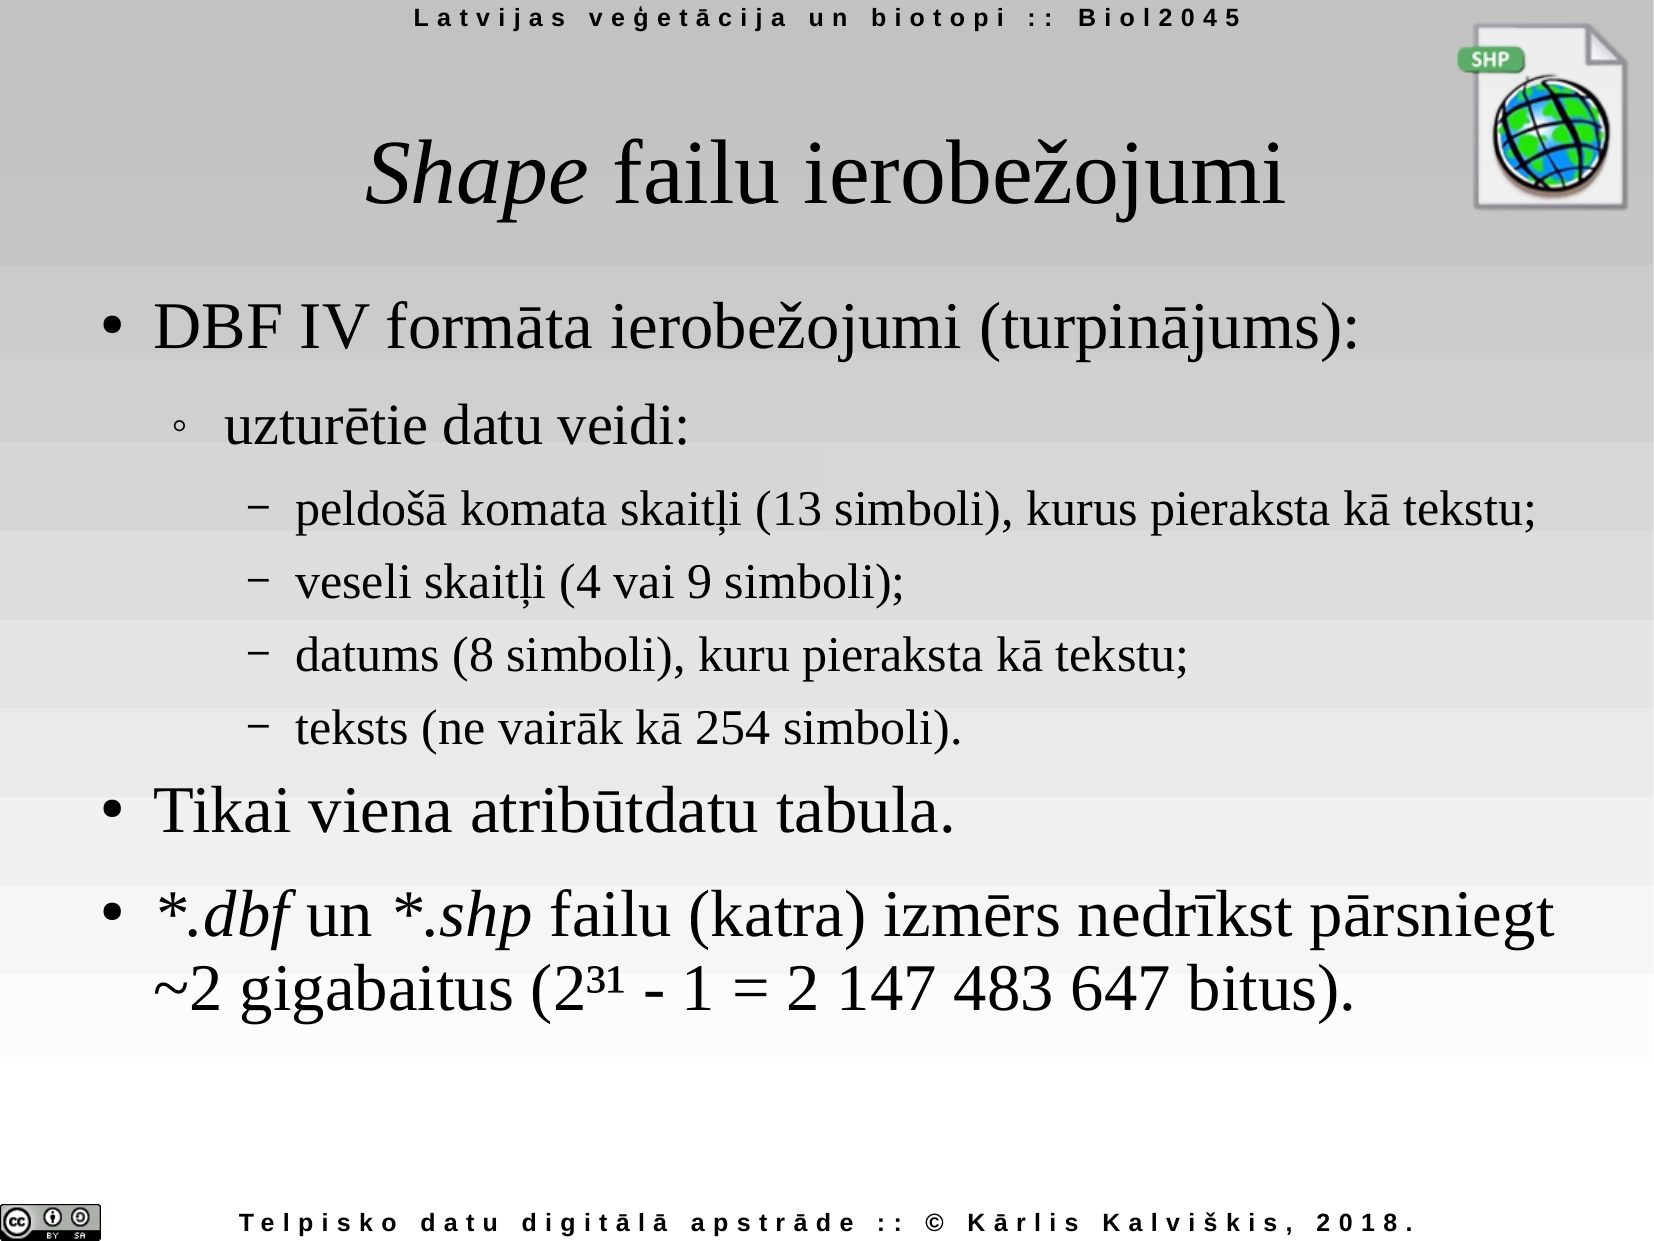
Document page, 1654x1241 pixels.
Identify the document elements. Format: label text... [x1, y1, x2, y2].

title Shape failu ierobežojumi [29, 56, 1625, 289]
list DBF IV formāta ierobežojumi (turpinājums): uzturētie datu veidi: peldošā komata skaitļi (13 simboli), kurus pieraksta kā tekstu; veseli skaitļi (4 vai 9 simboli); datums (8 simboli), kuru pieraksta kā tekstu; teksts (ne vairāk kā 254 simboli). Tikai viena atribūtdatu tabula. *.dbf un *.shp failu (katra) izmērs nedrīkst pārsniegt ~2 gigabaitus (2³¹ - 1 = 2 147 483 647 bitus). [82, 289, 1571, 1098]
picture [0, 0, 1654, 1241]
